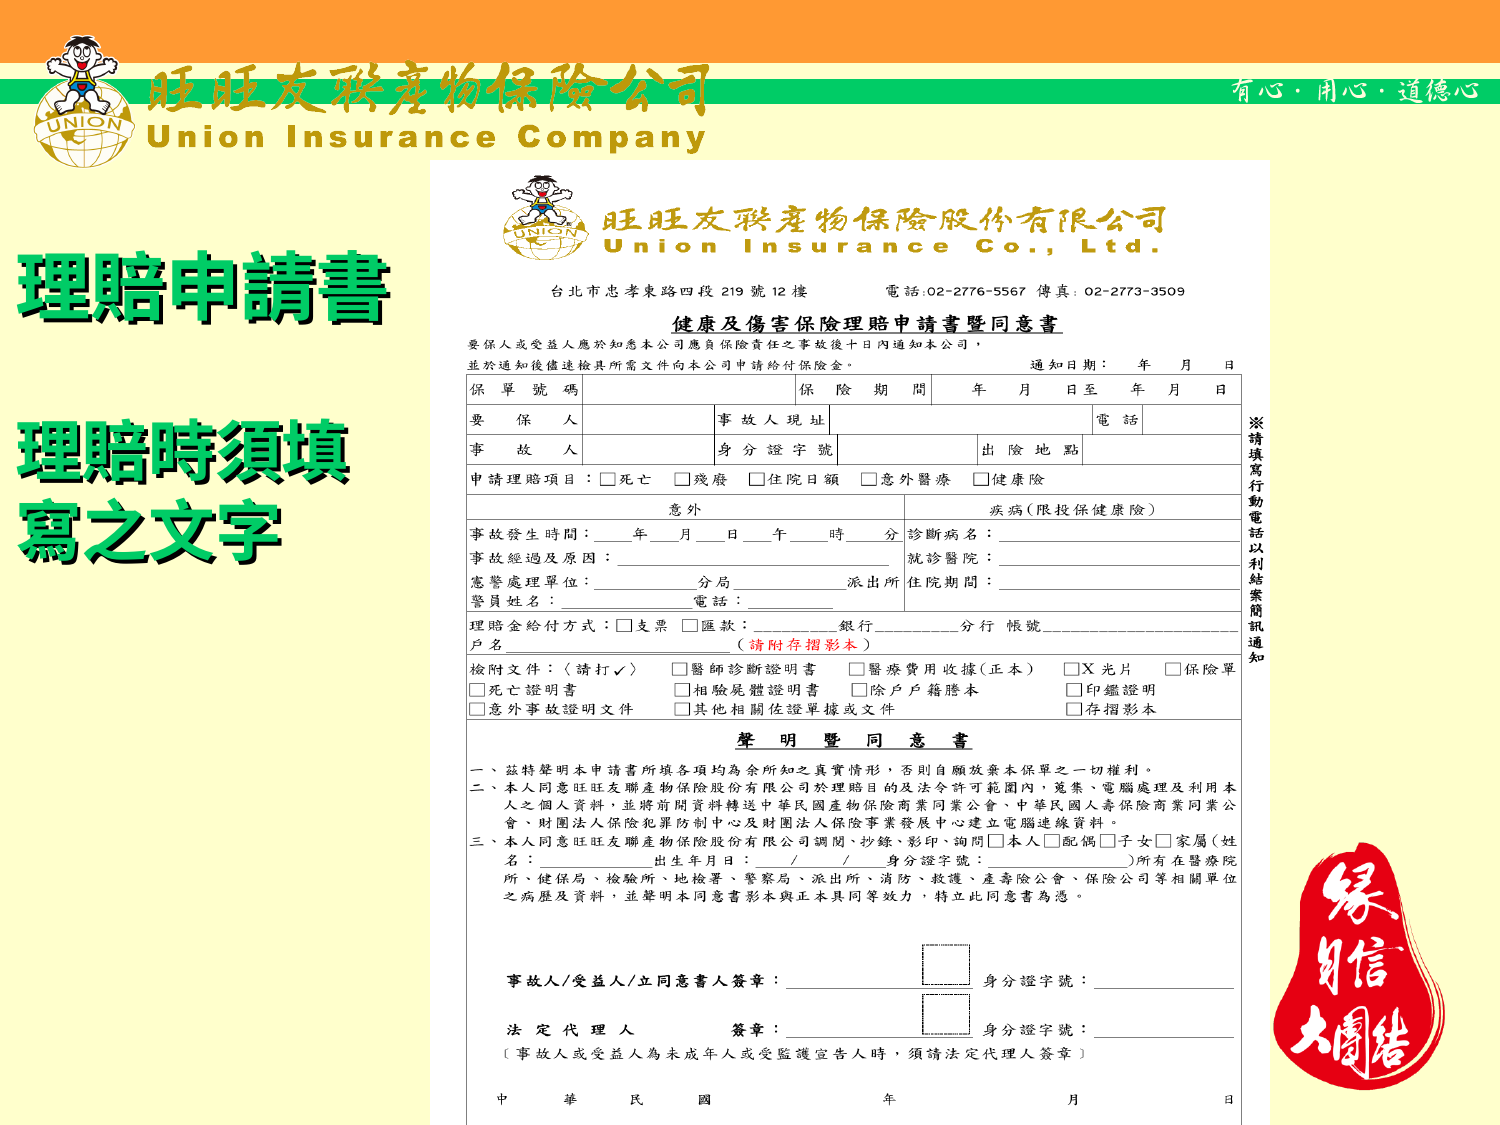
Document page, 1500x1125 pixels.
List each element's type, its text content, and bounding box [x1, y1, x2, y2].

picture [430, 160, 1449, 1125]
title 理賠申請書 理賠時須填寫之文字 [0, 231, 420, 528]
